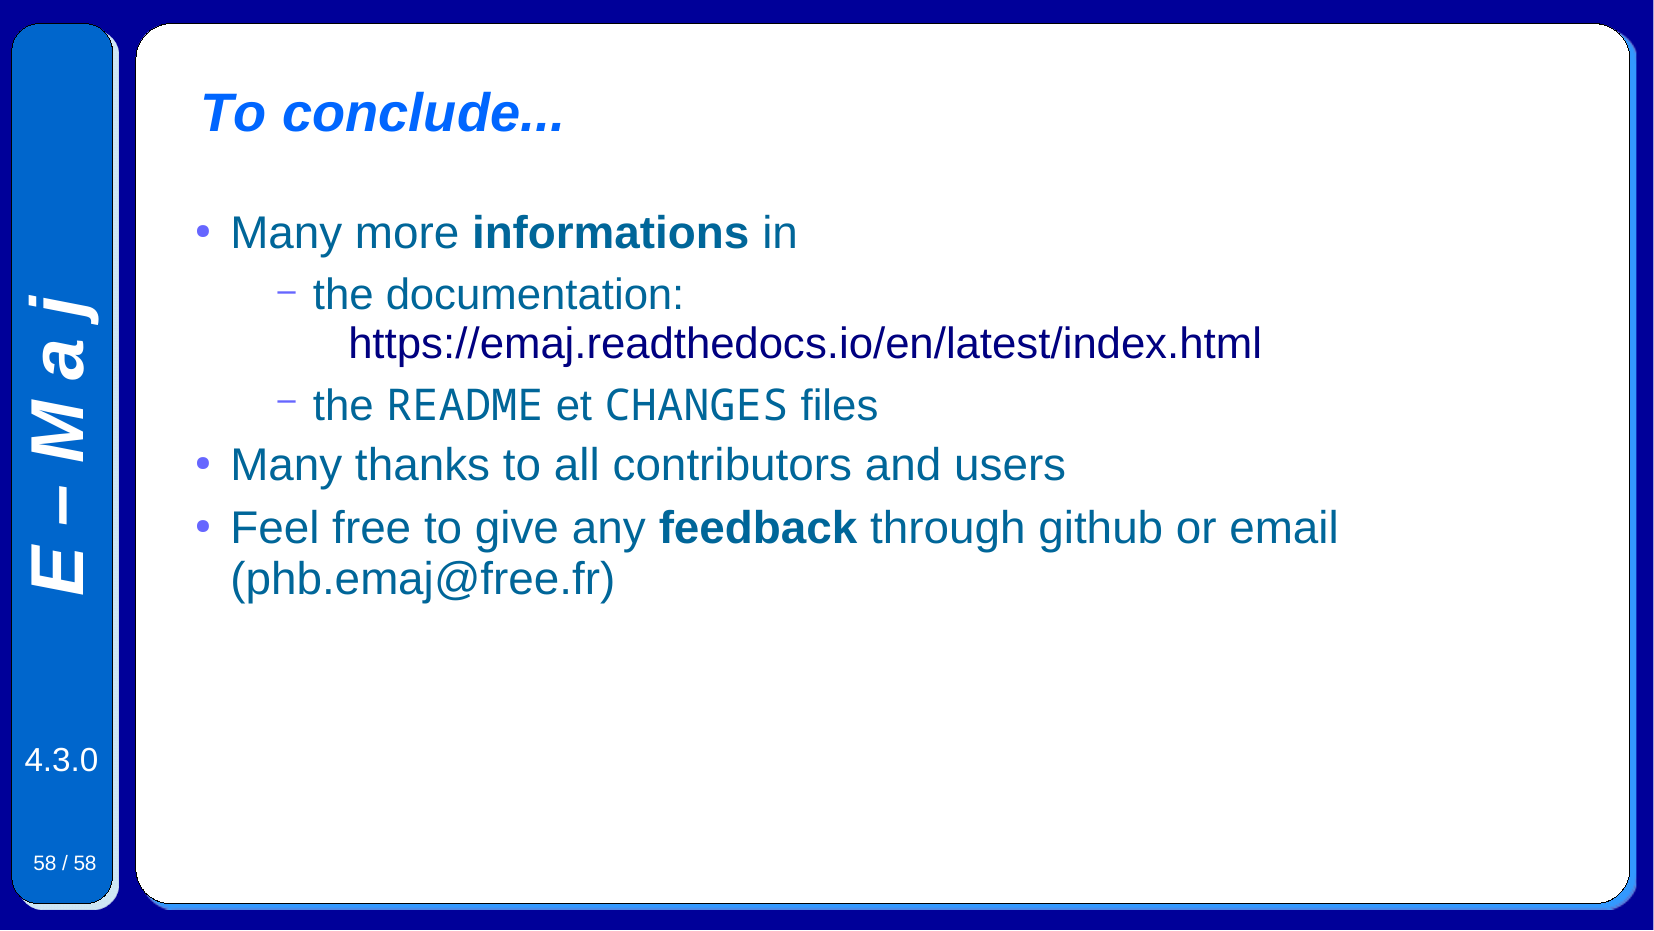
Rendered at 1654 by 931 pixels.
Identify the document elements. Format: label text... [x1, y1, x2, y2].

list Many more informations in the documentation: https://emaj.readthedocs.io/en/latest/index.html the README et CHANGES files Many thanks to all contributors and users Feel free to give any feedback through github or email (phb.emaj@free.fr) [177, 206, 1587, 827]
title To conclude... [200, 34, 1575, 191]
